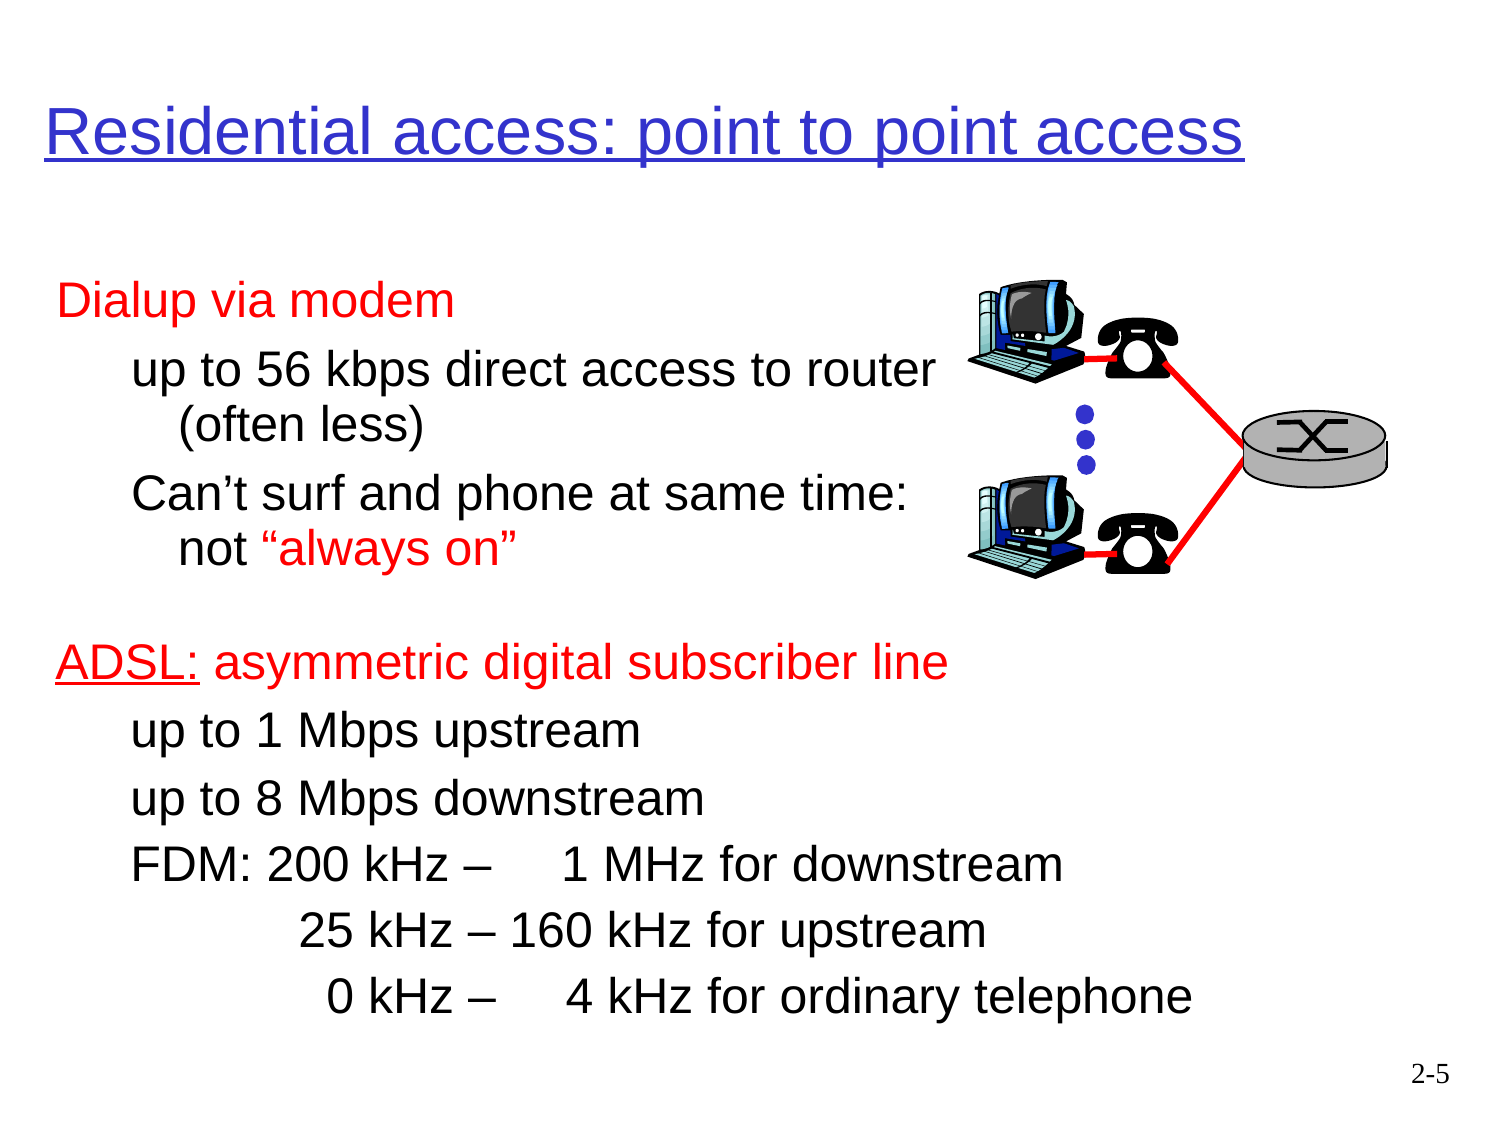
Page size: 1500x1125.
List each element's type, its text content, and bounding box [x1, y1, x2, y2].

picture [967, 474, 1088, 580]
title Residential access: point to point access [29, 37, 1425, 225]
picture [1097, 513, 1179, 574]
text_box ADSL: asymmetric digital subscriber line up to 1 Mbps upstream up to 8 Mbps downstream FDM: 200 kHz – 1 MHz for downstream 25 kHz – 160 kHz for upstream 0 kHz – 4 kHz for ordinary telephone [40, 626, 1500, 1005]
picture [967, 278, 1088, 384]
text_box [1077, 455, 1096, 475]
text_box [1075, 404, 1095, 425]
list Dialup via modem up to 56 kbps direct access to router (often less) Can’t surf and phone at same time: not “always on” [41, 265, 975, 626]
text_box [1076, 429, 1095, 450]
picture [1097, 317, 1179, 379]
text_box [1242, 410, 1387, 488]
